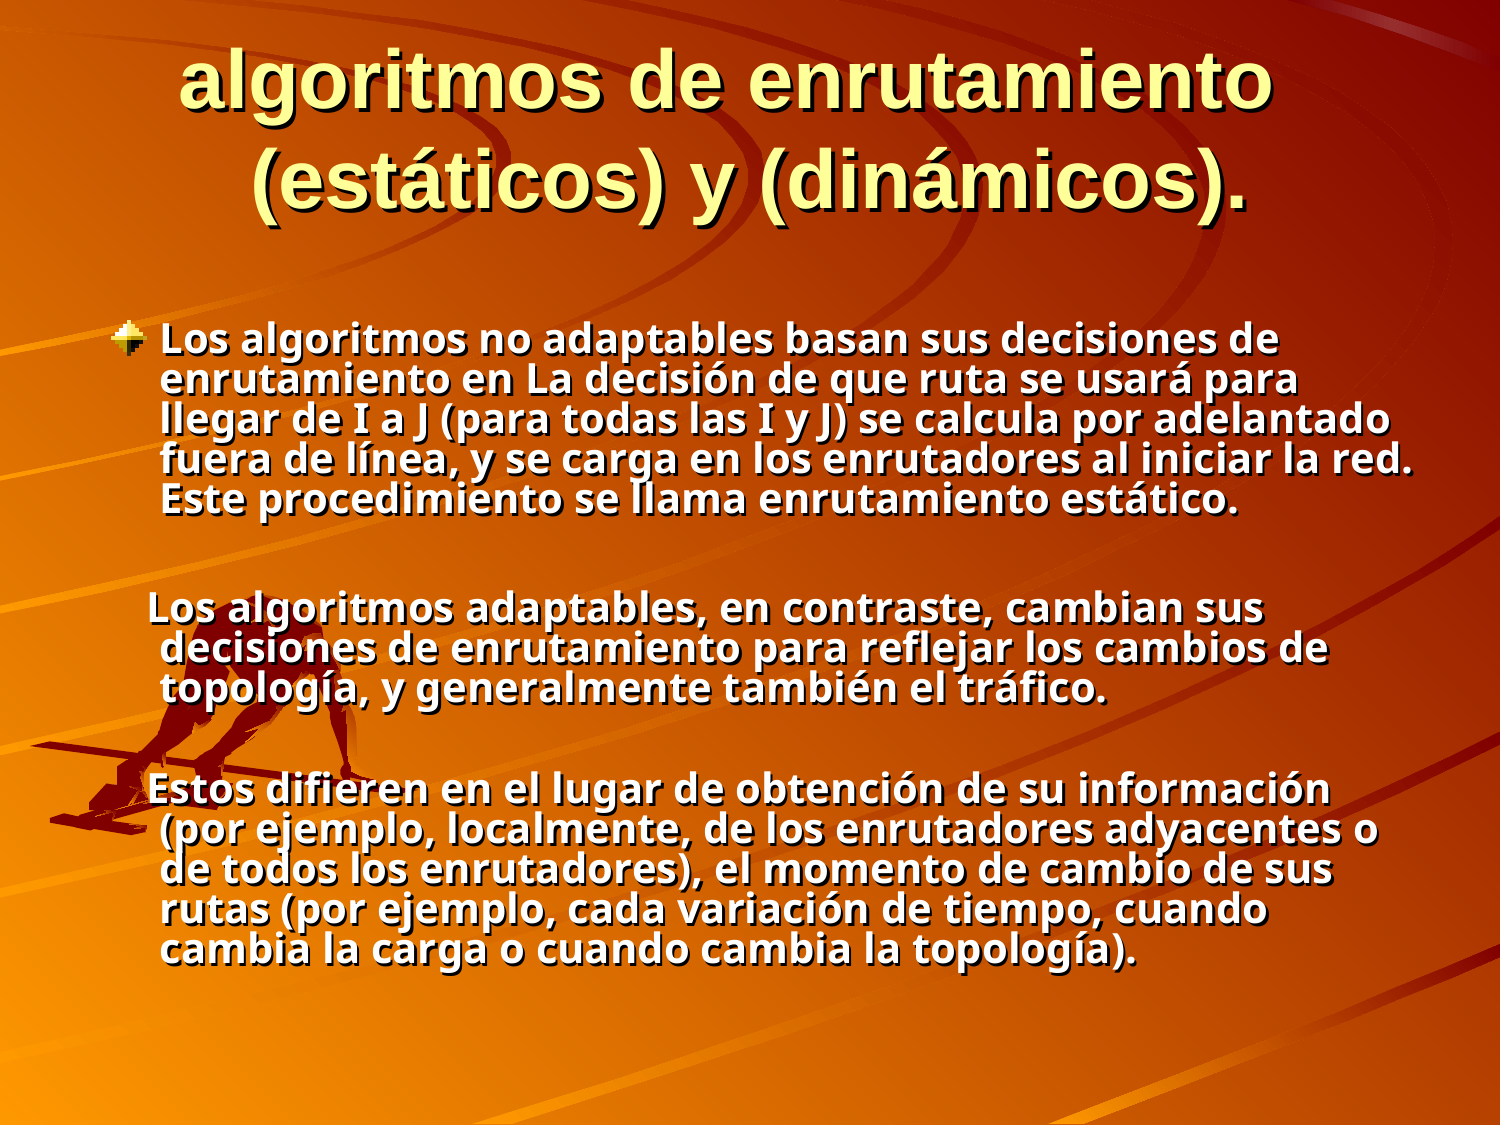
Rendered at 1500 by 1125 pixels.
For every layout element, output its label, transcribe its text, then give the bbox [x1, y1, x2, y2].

title algoritmos de enrutamiento (estáticos) y (dinámicos). [75, 17, 1426, 233]
list Los algoritmos no adaptables basan sus decisiones de enrutamiento en La decisión de que ruta se usará para llegar de I a J (para todas las I y J) se calcula por adelantado fuera de línea, y se carga en los enrutadores al iniciar la red. Este procedimiento se llama enrutamiento estático. Los algoritmos adaptables, en contraste, cambian sus decisiones de enrutamiento para reflejar los cambios de topología, y generalmente también el tráfico. Estos difieren en el lugar de obtención de su información (por ejemplo, localmente, de los enrutadores adyacentes o de todos los enrutadores), el momento de cambio de sus rutas (por ejemplo, cada variación de tiempo, cuando cambia la carga o cuando cambia la topología). [88, 314, 1439, 1083]
